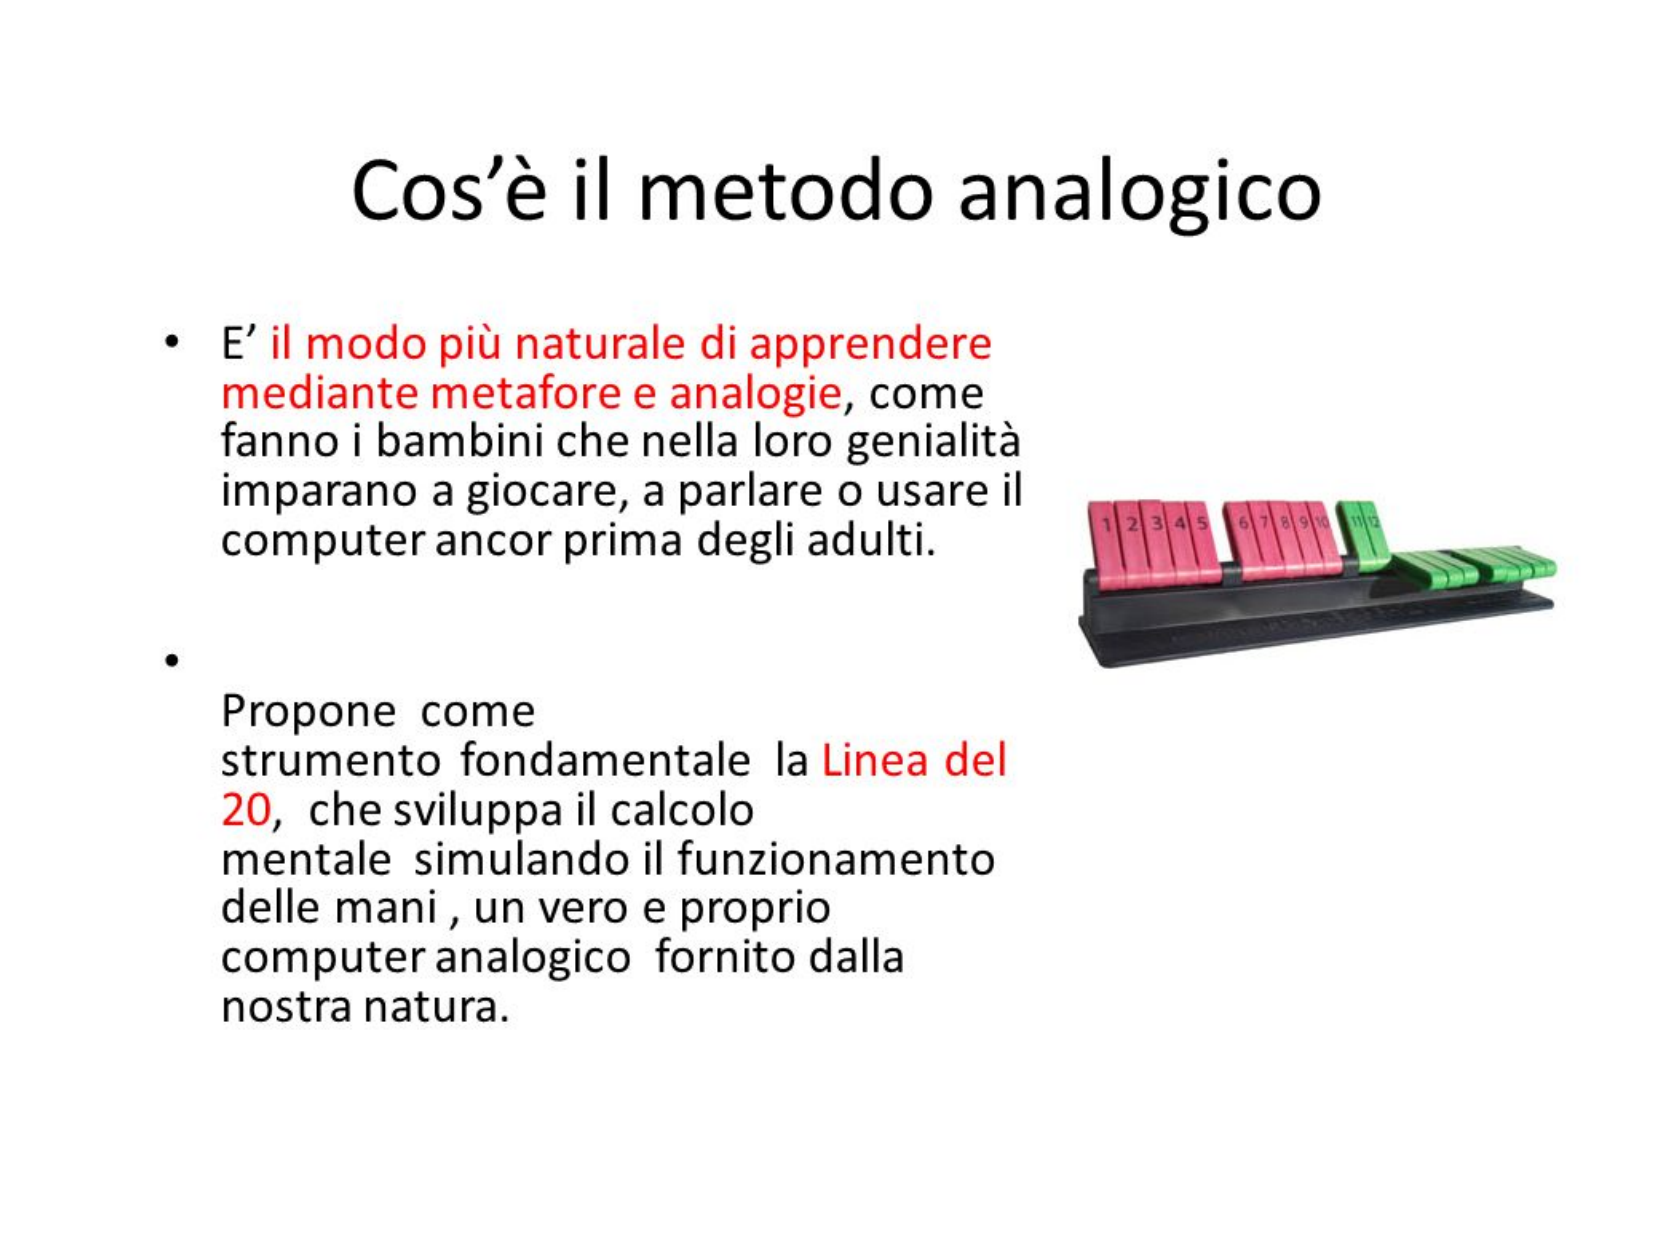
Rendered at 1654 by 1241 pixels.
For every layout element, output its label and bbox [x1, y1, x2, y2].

picture [71, 46, 1604, 1196]
